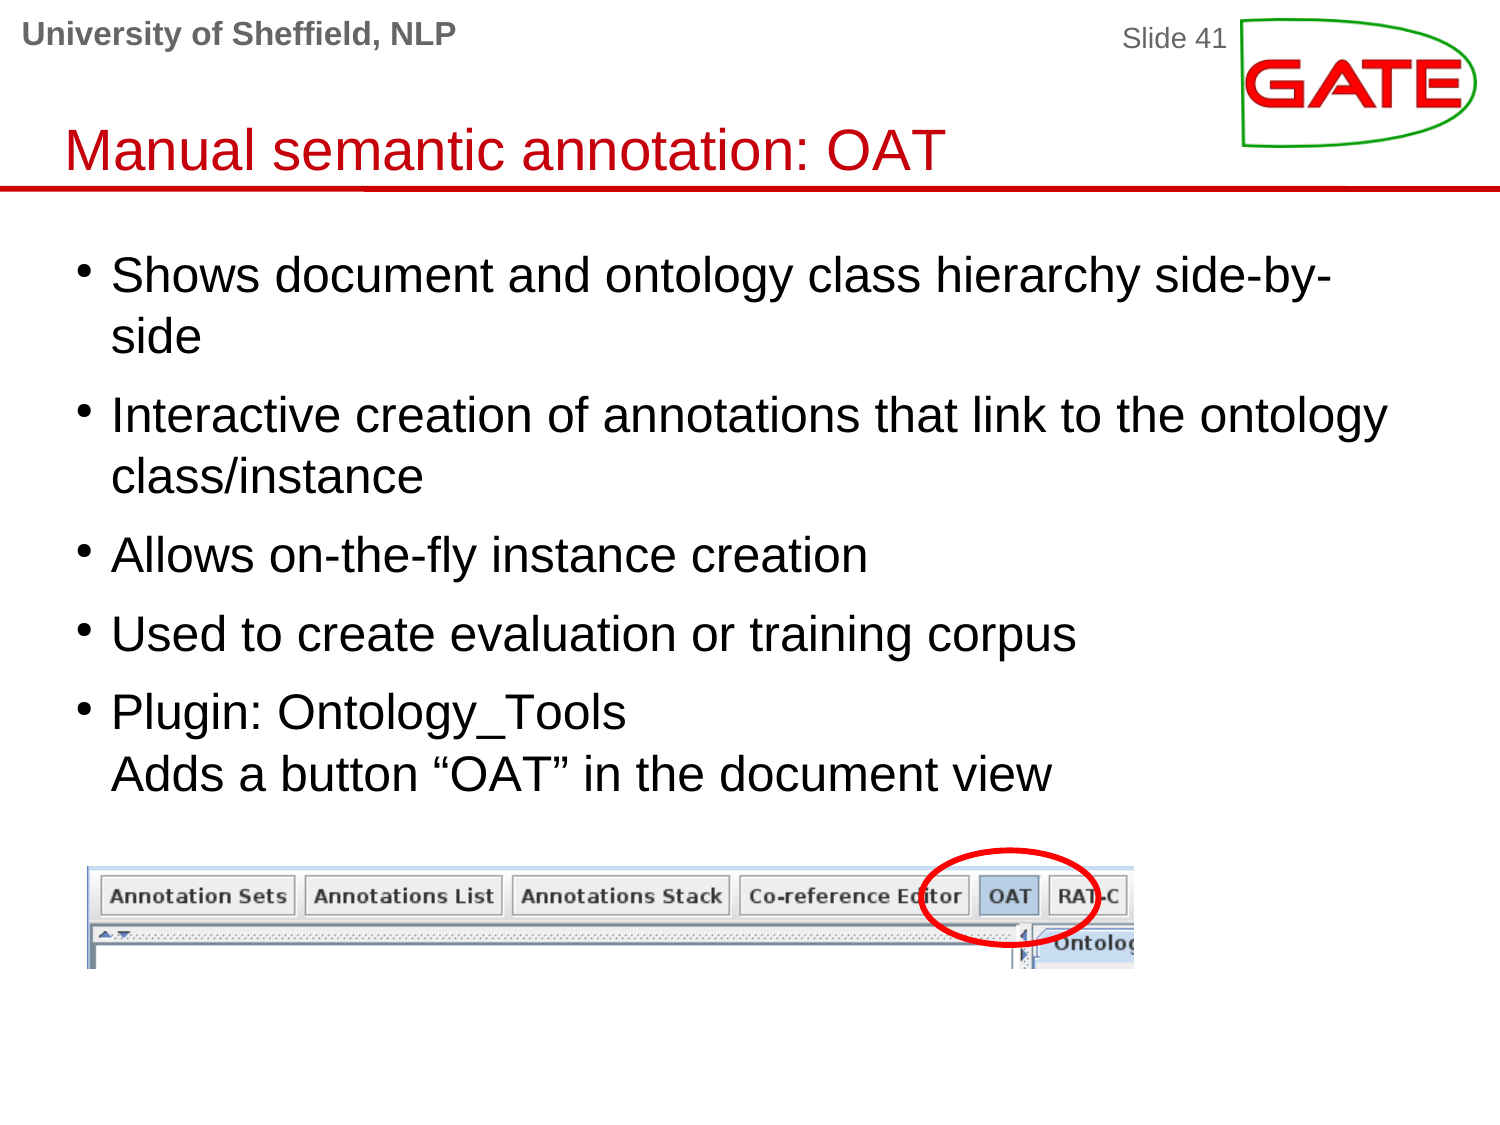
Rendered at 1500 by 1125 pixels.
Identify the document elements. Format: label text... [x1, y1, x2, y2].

picture [1240, 18, 1477, 148]
list Shows document and ontology class hierarchy side-by-side Interactive creation of annotations that link to the ontology class/instance Allows on-the-fly instance creation Used to create evaluation or training corpus Plugin: Ontology_Tools Adds a button “OAT” in the document view [19, 240, 1418, 1007]
picture [87, 866, 1134, 969]
picture [925, 866, 1095, 941]
title Manual semantic annotation: OAT [49, 53, 1122, 240]
